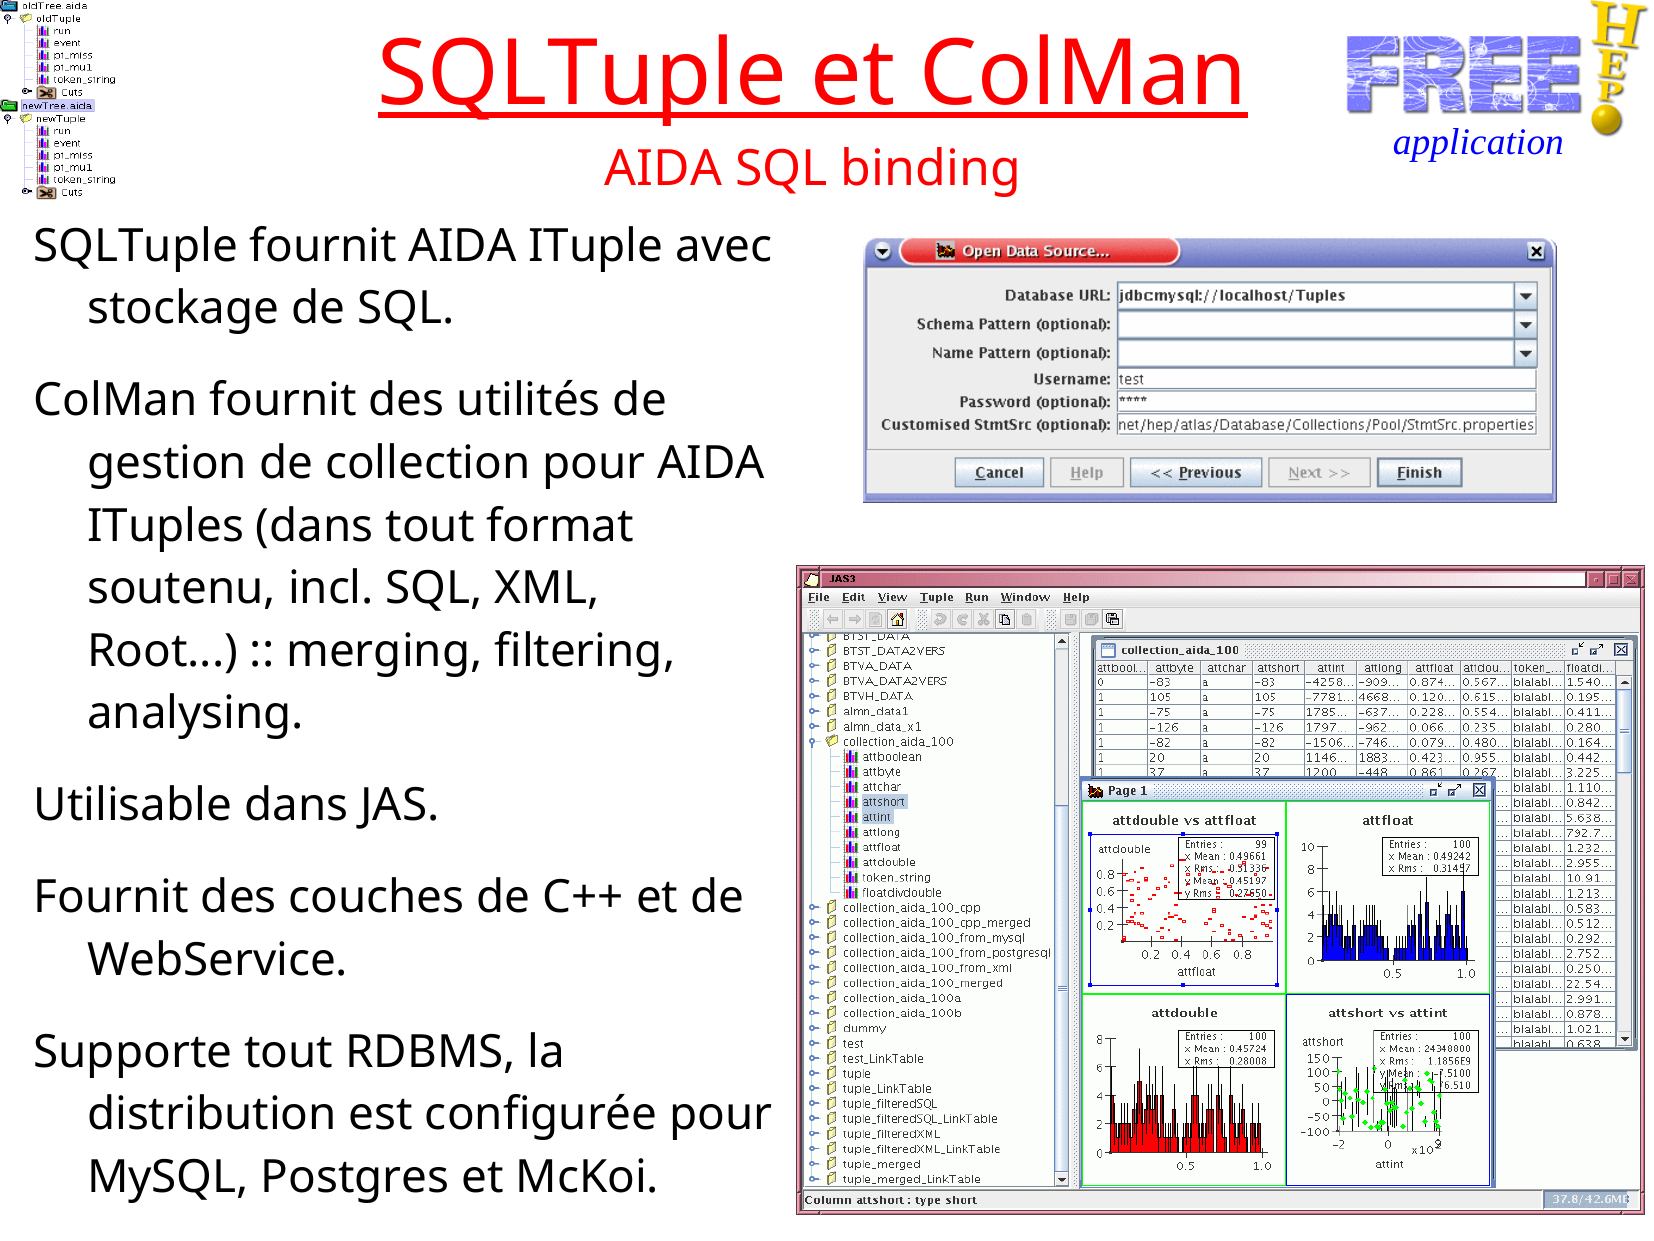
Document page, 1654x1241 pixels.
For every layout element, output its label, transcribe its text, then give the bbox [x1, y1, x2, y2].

picture [863, 236, 1557, 503]
picture [796, 565, 1645, 1215]
title SQLTuple et ColMan AIDA SQL binding [157, 0, 1520, 208]
picture [1336, 0, 1654, 139]
list SQLTuple fournit AIDA ITuple avec stockage de SQL. ColMan fournit des utilités de gestion de collection pour AIDA ITuples (dans tout format soutenu, incl. SQL, XML, Root...) :: merging, filtering, analysing. Utilisable dans JAS. Fournit des couches de C++ et de WebService. Supporte tout RDBMS, la distribution est configurée pour MySQL, Postgres et McKoi. [16, 212, 788, 1205]
text_box application [1392, 121, 1560, 163]
picture [0, 0, 157, 215]
